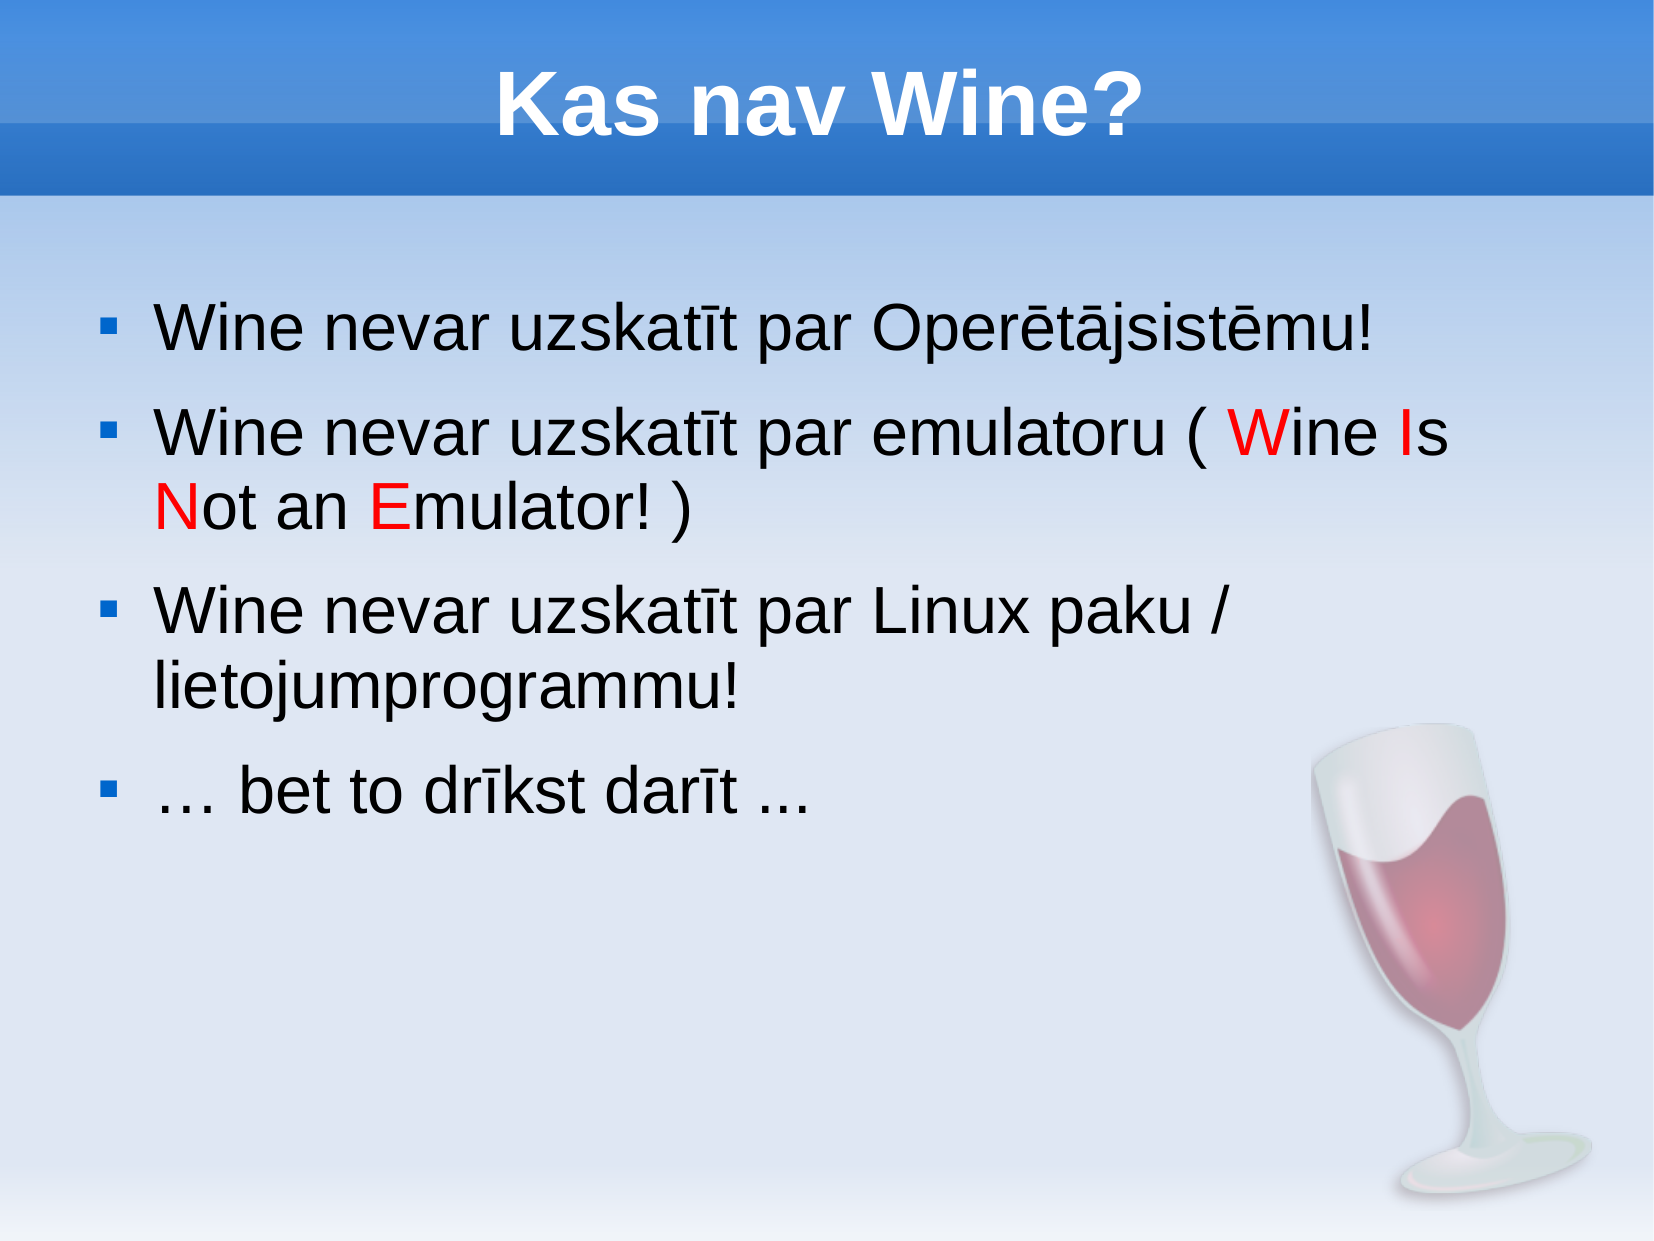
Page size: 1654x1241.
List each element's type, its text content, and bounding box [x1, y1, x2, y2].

list Wine nevar uzskatīt par Operētājsistēmu! Wine nevar uzskatīt par emulatoru ( Wine Is Not an Emulator! ) Wine nevar uzskatīt par Linux paku / lietojumprogrammu! … bet to drīkst darīt ... [82, 290, 1571, 1094]
title Kas nav Wine? [76, 7, 1565, 200]
picture [0, 0, 1654, 1241]
